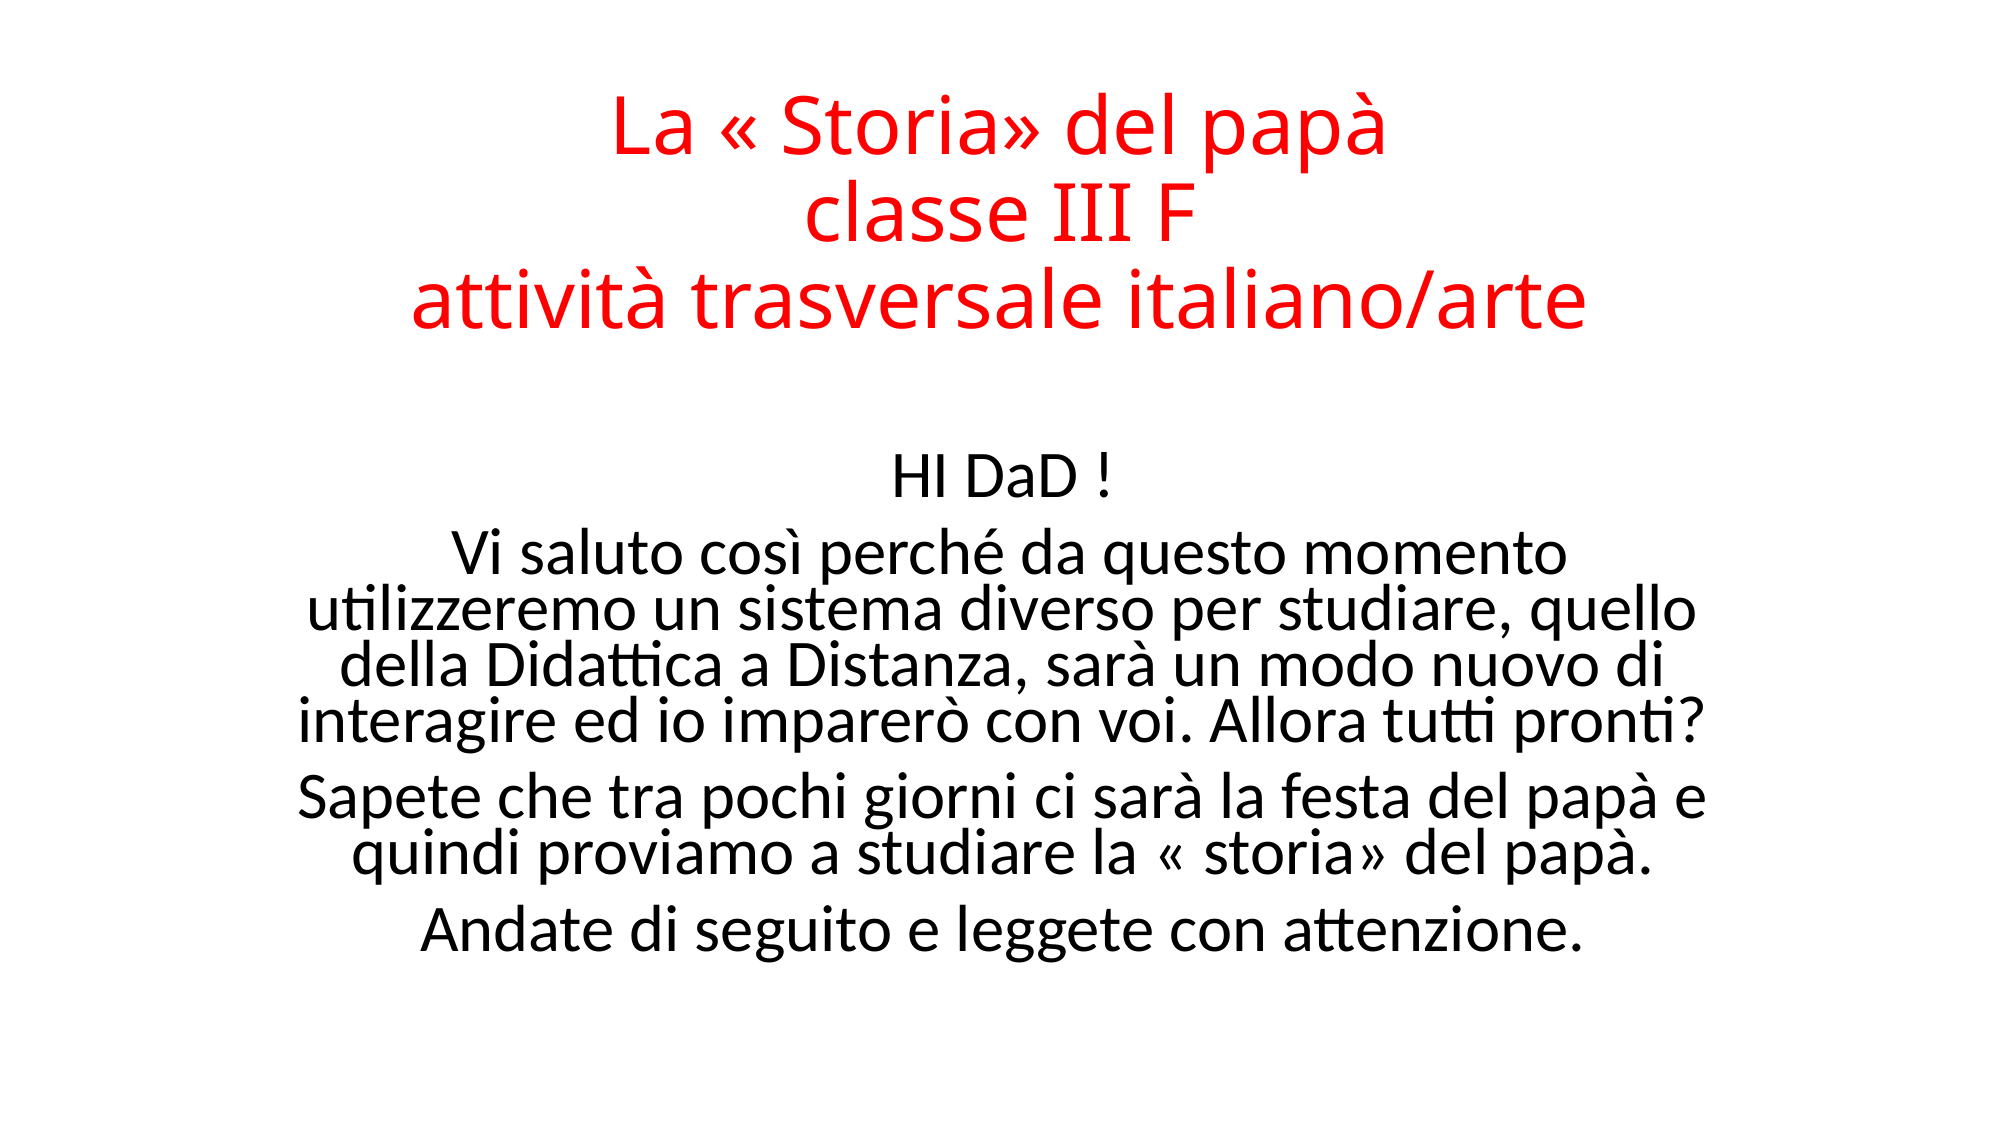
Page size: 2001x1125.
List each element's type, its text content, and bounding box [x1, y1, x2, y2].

subtitle HI DaD ! Vi saluto così perché da questo momento utilizzeremo un sistema diverso per studiare, quello della Didattica a Distanza, sarà un modo nuovo di interagire ed io imparerò con voi. Allora tutti pronti? Sapete che tra pochi giorni ci sarà la festa del papà e quindi proviamo a studiare la « storia» del papà. Andate di seguito e leggete con attenzione. [253, 445, 1754, 861]
picture [1573, 219, 1707, 354]
title La « Storia» del papà classe III F attività trasversale italiano/arte [249, 73, 1750, 354]
